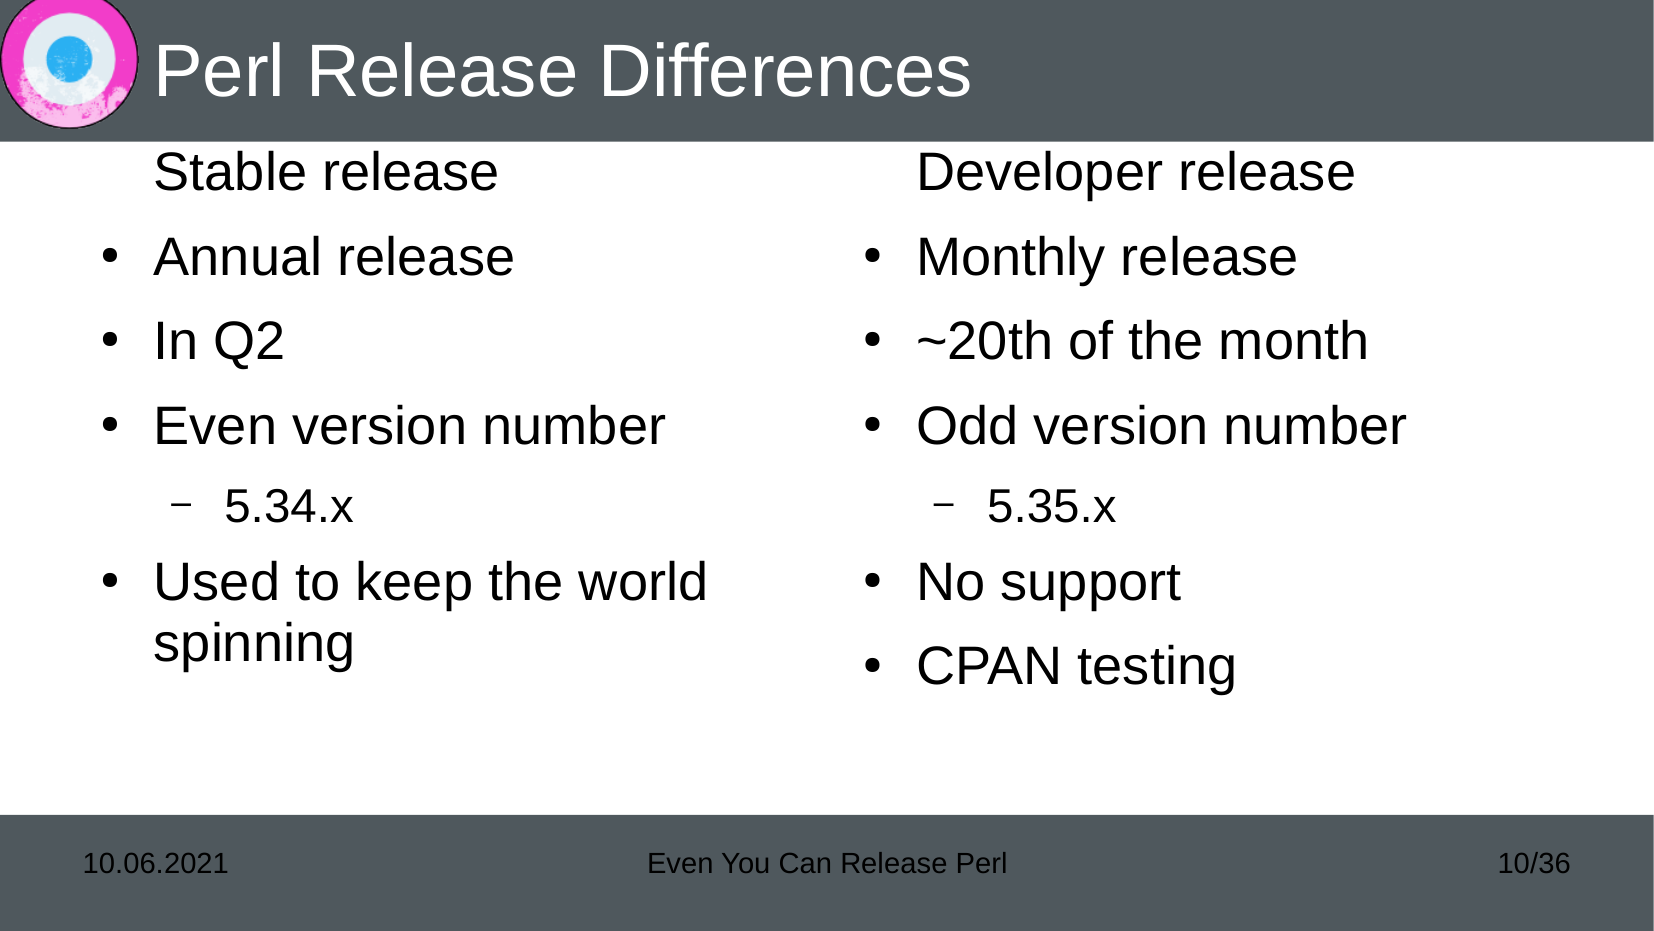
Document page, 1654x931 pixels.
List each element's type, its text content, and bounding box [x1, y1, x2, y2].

list Developer release Monthly release ~20th of the month Odd version number 5.35.x No support CPAN testing [845, 141, 1572, 815]
list Stable release Annual release In Q2 Even version number 5.34.x Used to keep the world spinning [82, 141, 809, 815]
picture [0, 0, 228, 148]
title Perl Release Differences [153, 5, 1654, 136]
